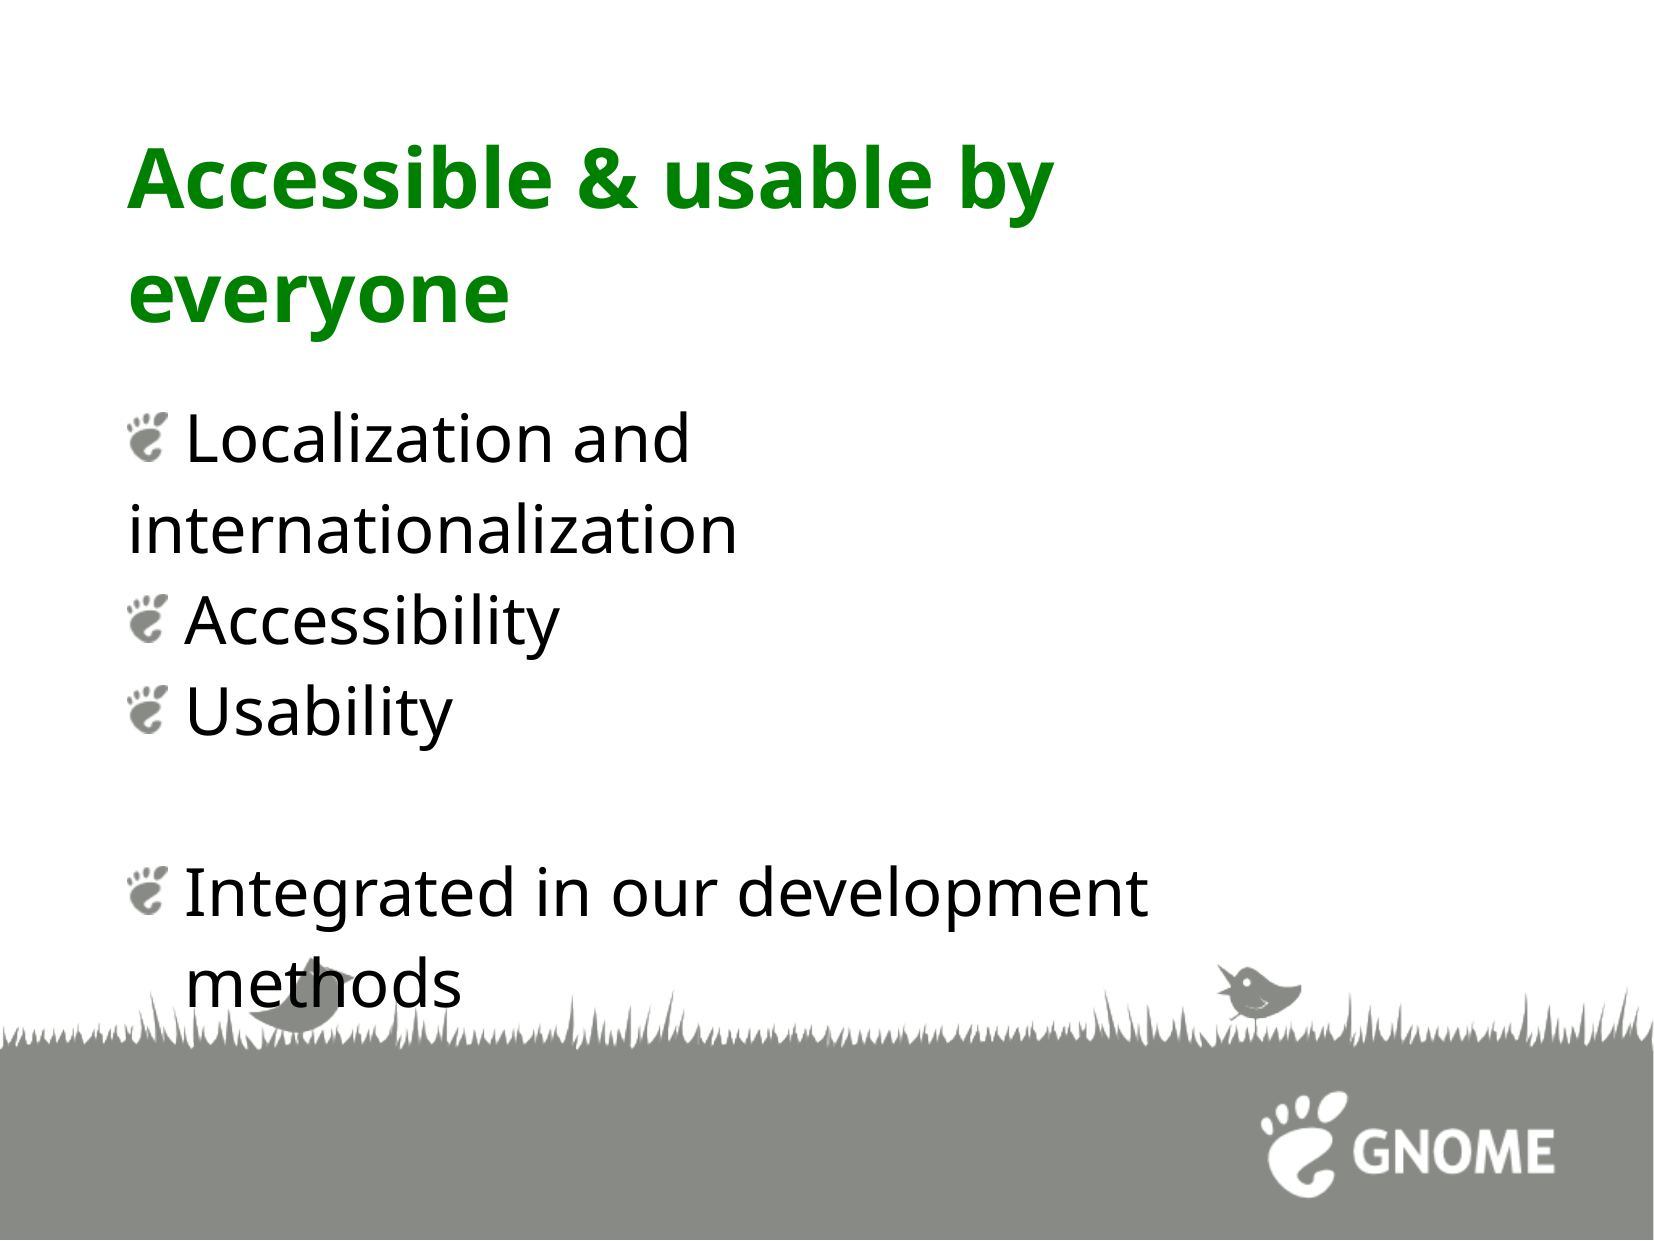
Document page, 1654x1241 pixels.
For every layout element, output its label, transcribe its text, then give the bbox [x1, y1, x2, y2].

picture [0, 0, 1654, 1241]
text_box Localization and internationalization Accessibility Usability Integrated in our development methods [112, 384, 1276, 937]
text_box Accessible & usable by everyone [112, 112, 1276, 351]
